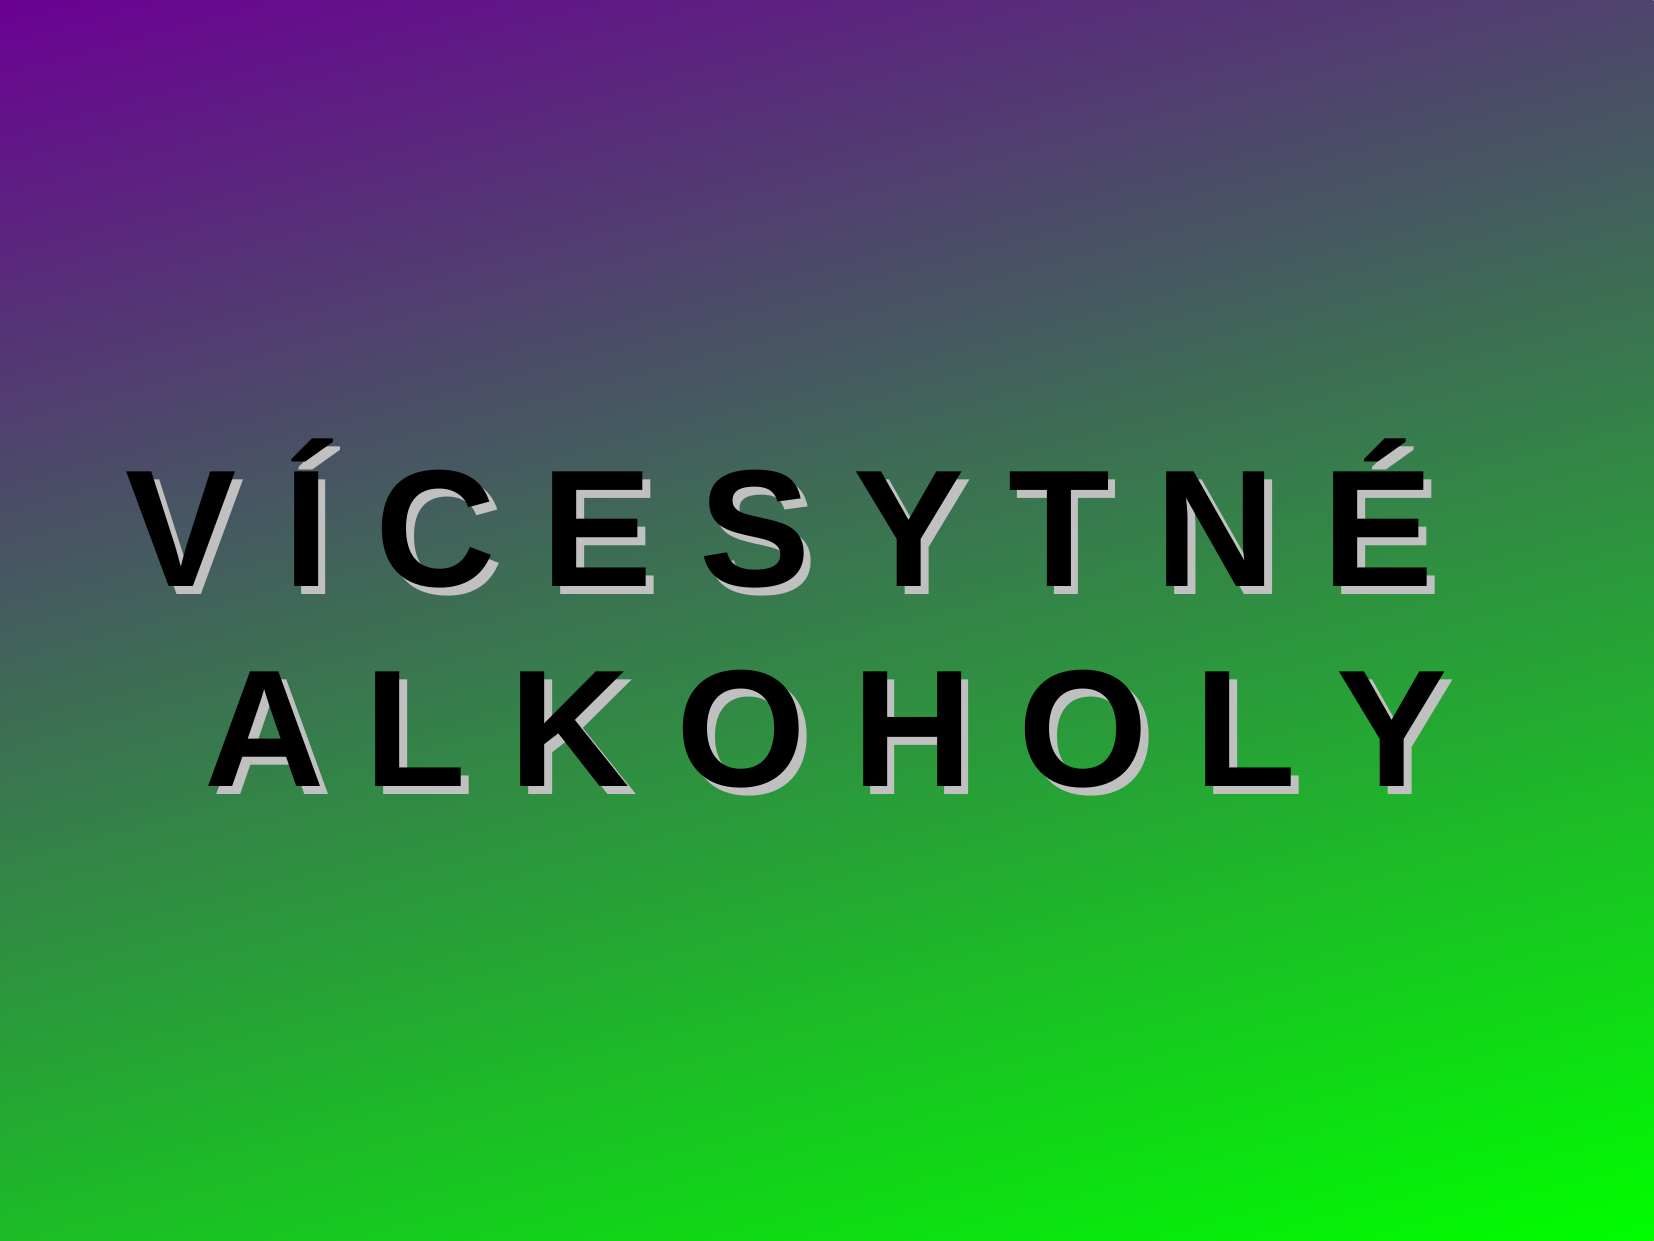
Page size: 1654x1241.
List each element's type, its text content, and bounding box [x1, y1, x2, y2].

subtitle V Í C E S Y T N É A L K O H O L Y [82, 210, 1571, 1030]
